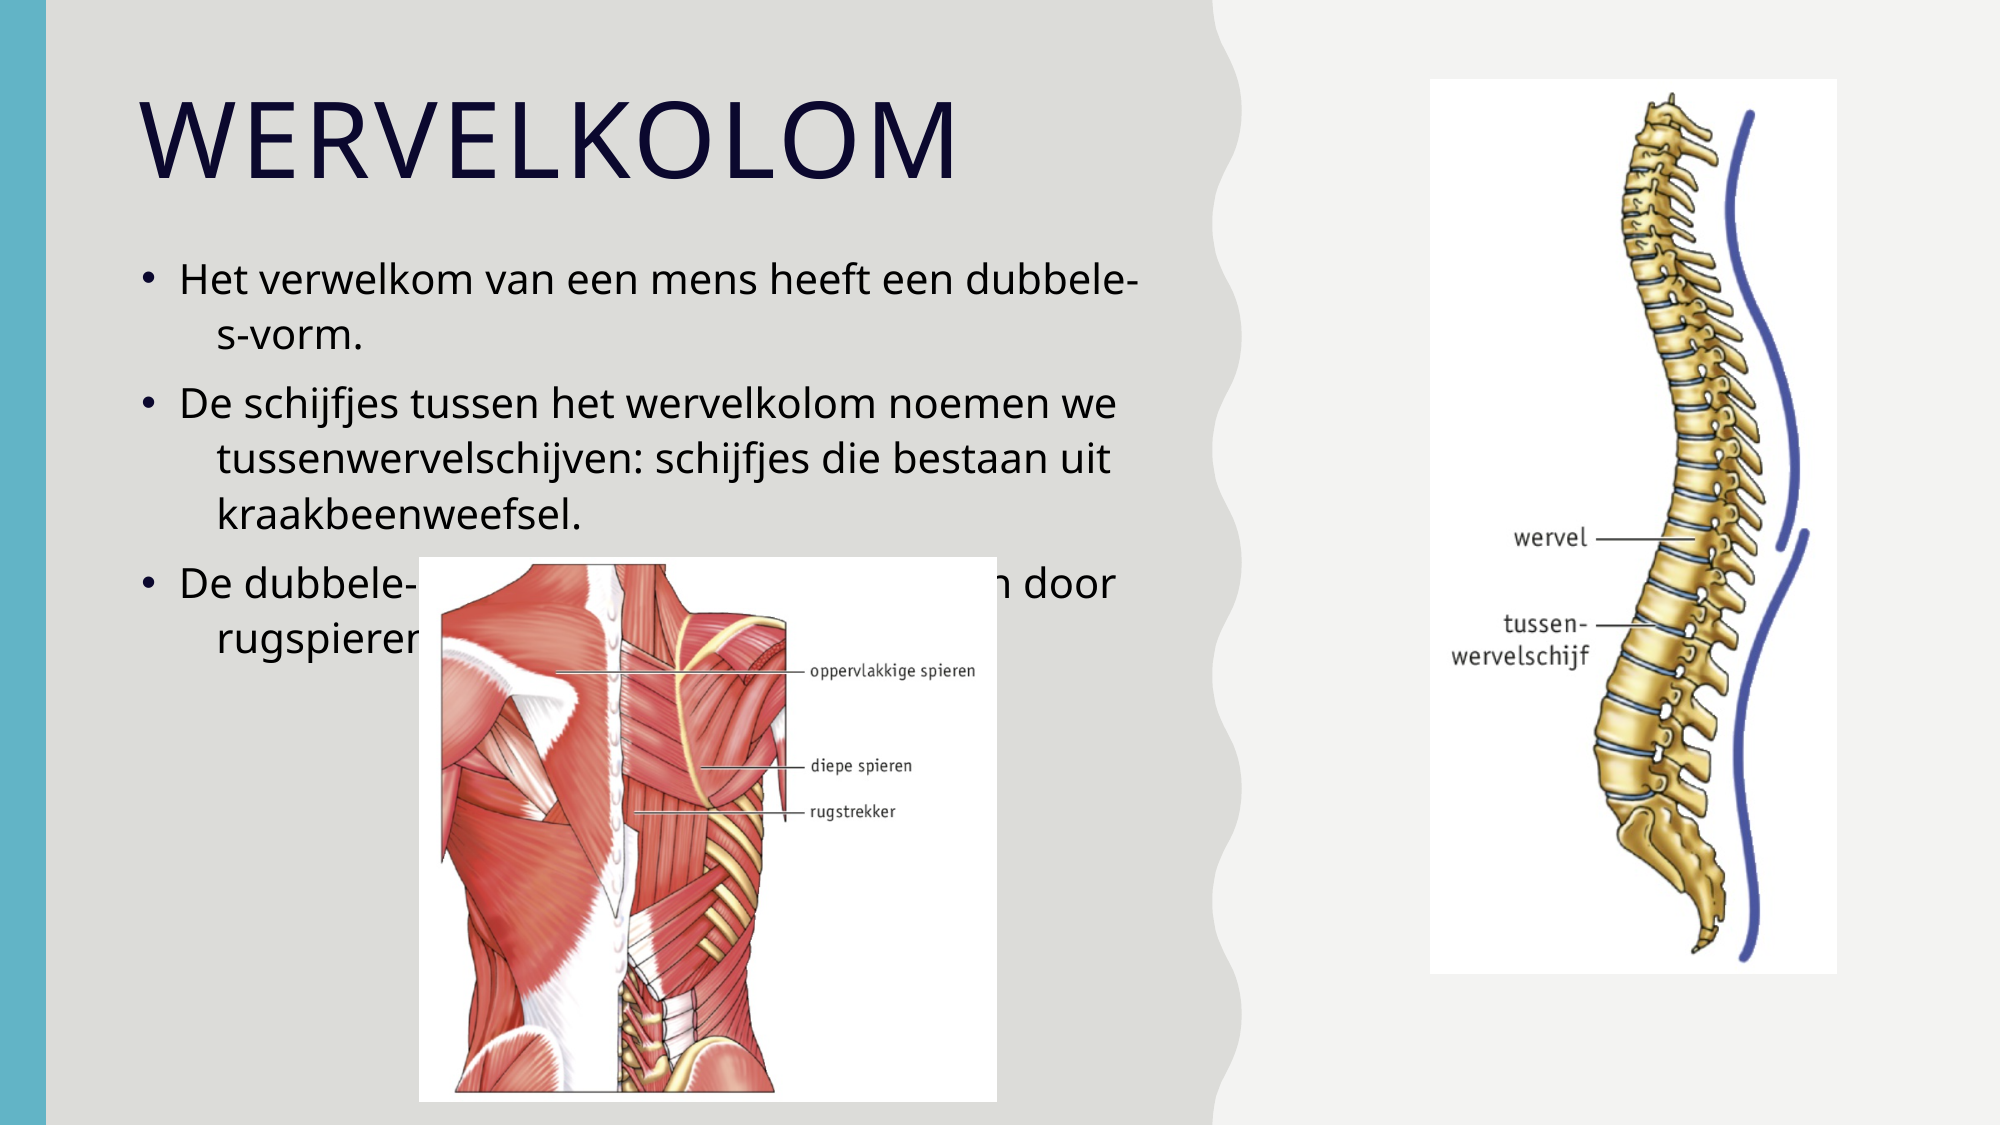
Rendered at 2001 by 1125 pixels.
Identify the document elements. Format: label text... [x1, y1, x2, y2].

title wervelkolom [123, 79, 1164, 349]
picture [419, 557, 997, 1102]
text_box [0, 0, 2000, 1125]
picture [1430, 79, 1837, 974]
list Het verwelkom van een mens heeft een dubbele-s-vorm. De schijfjes tussen het wervelkolom noemen we tussenwervelschijven: schijfjes die bestaan uit kraakbeenweefsel. De dubbele-s-vorm wordt stand gehouden door rugspieren [126, 240, 1162, 885]
